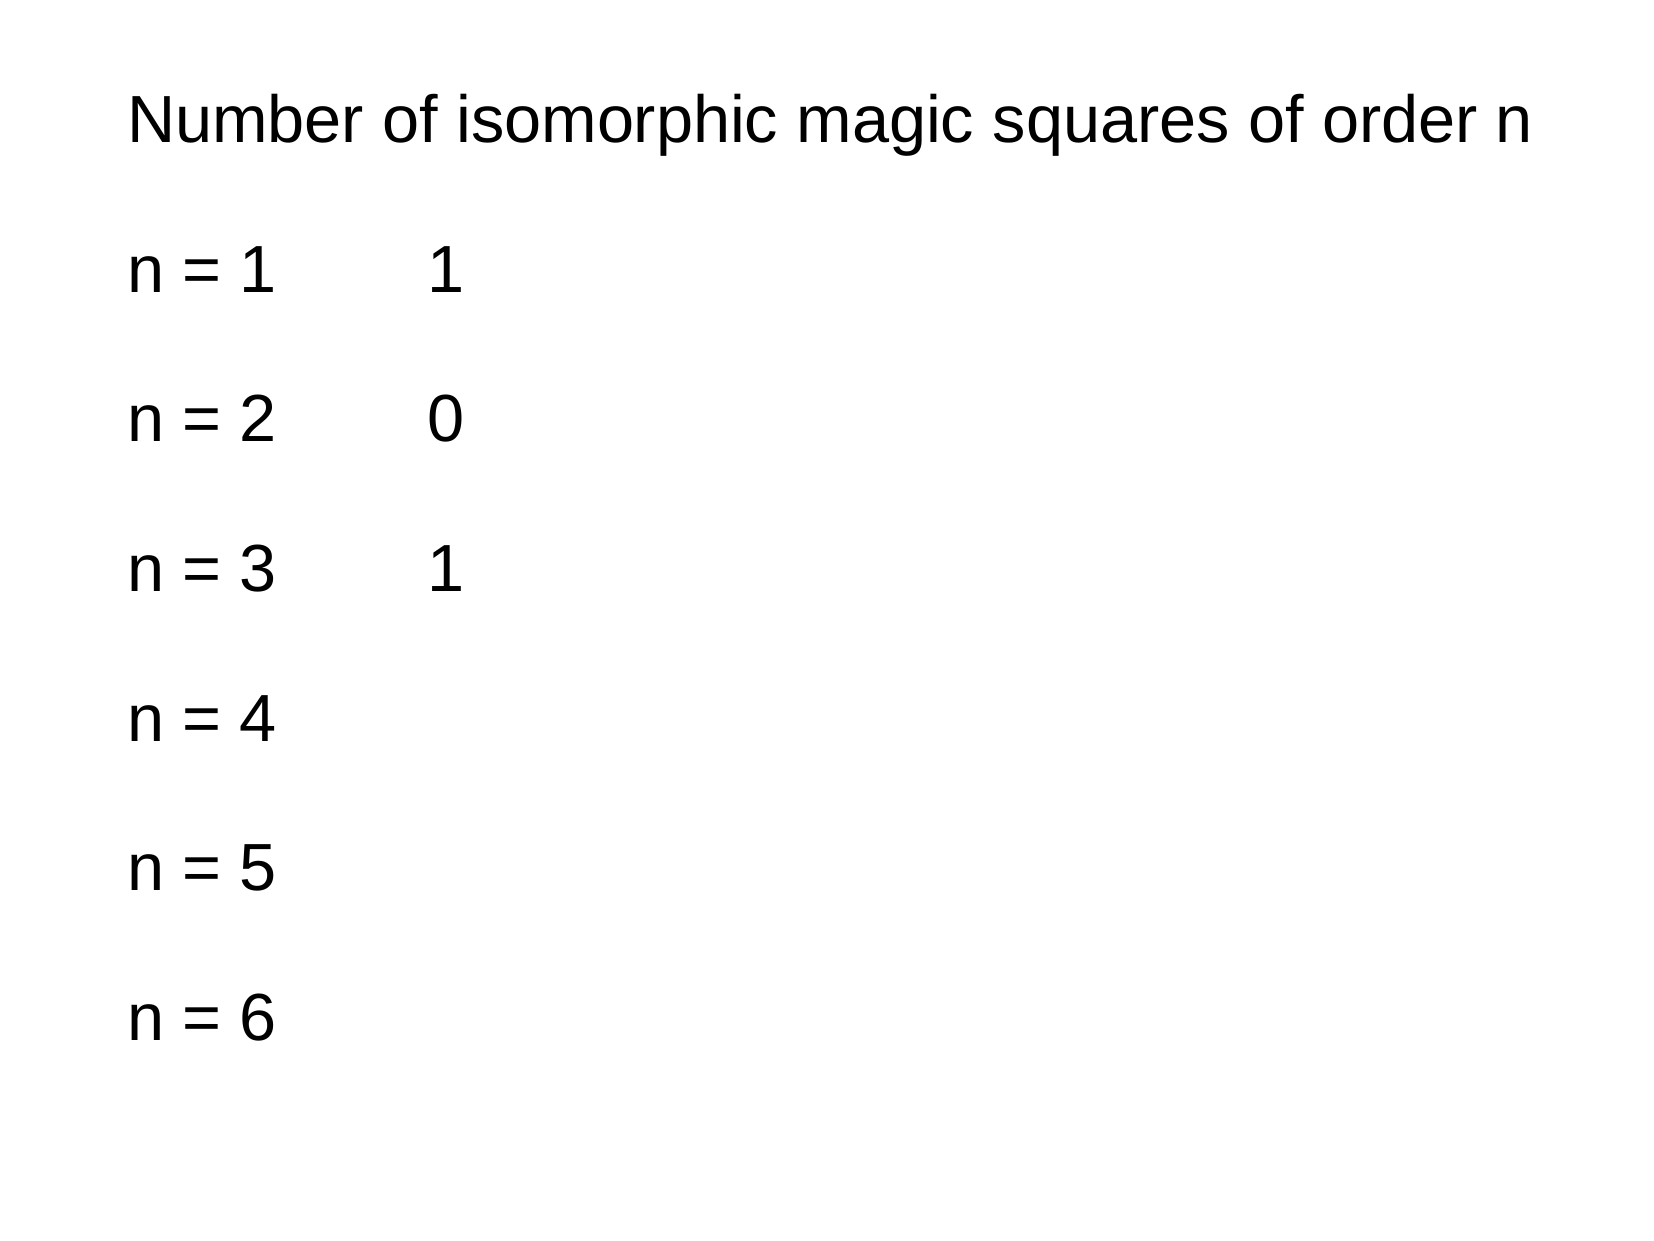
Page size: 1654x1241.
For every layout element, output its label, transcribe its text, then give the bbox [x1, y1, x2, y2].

text_box Number of isomorphic magic squares of order n n = 1 1 n = 2 0 n = 3 1 n = 4 n = 5 n = 6 [112, 75, 1613, 1062]
